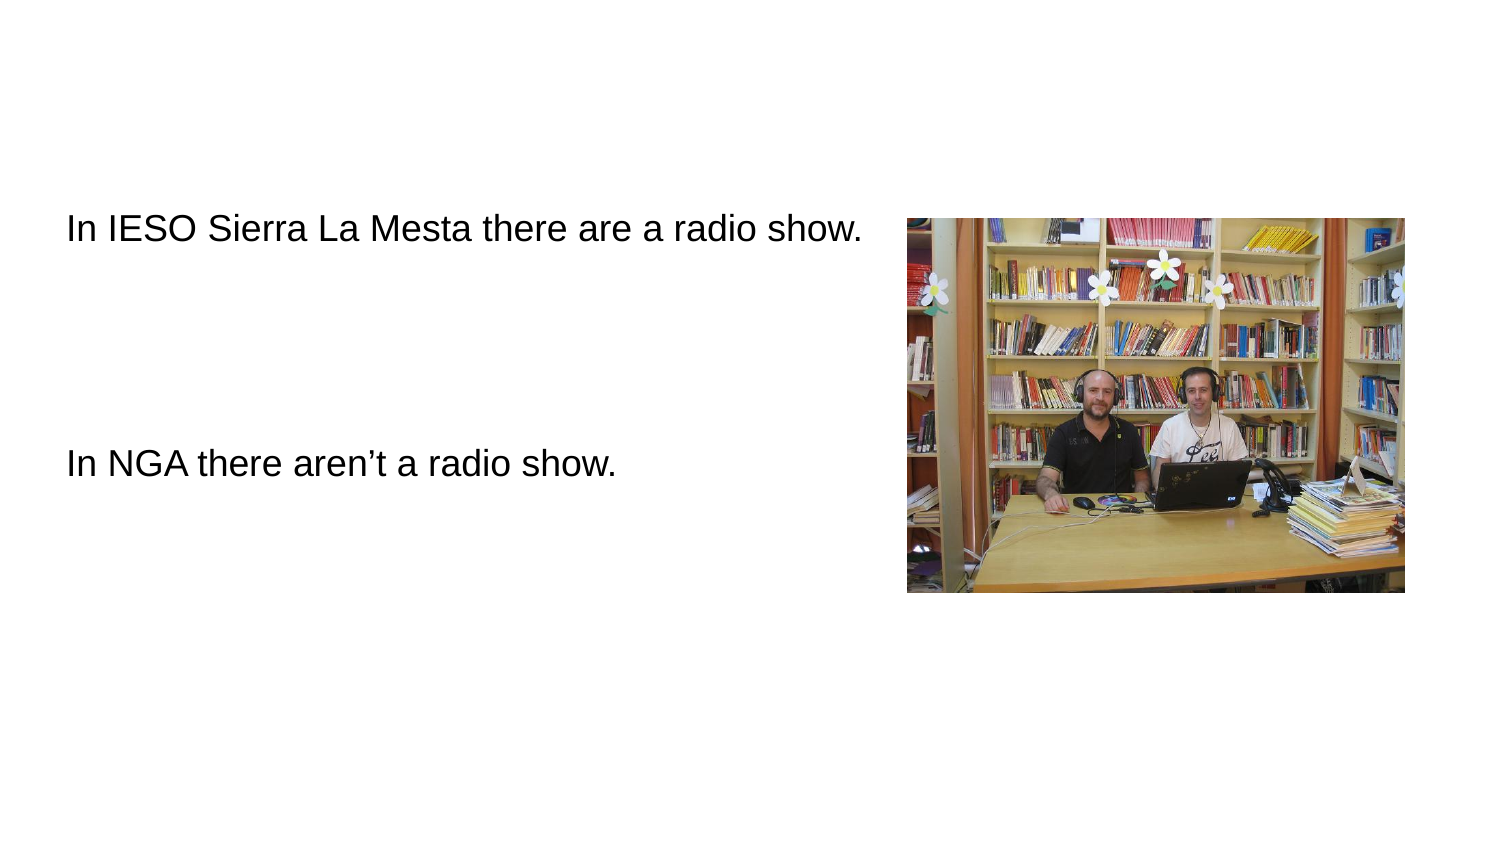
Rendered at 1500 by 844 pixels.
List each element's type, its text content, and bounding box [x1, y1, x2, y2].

list In IESO Sierra La Mesta there are a radio show. In NGA there aren’t a radio show. [51, 189, 1449, 750]
picture [907, 218, 1405, 593]
